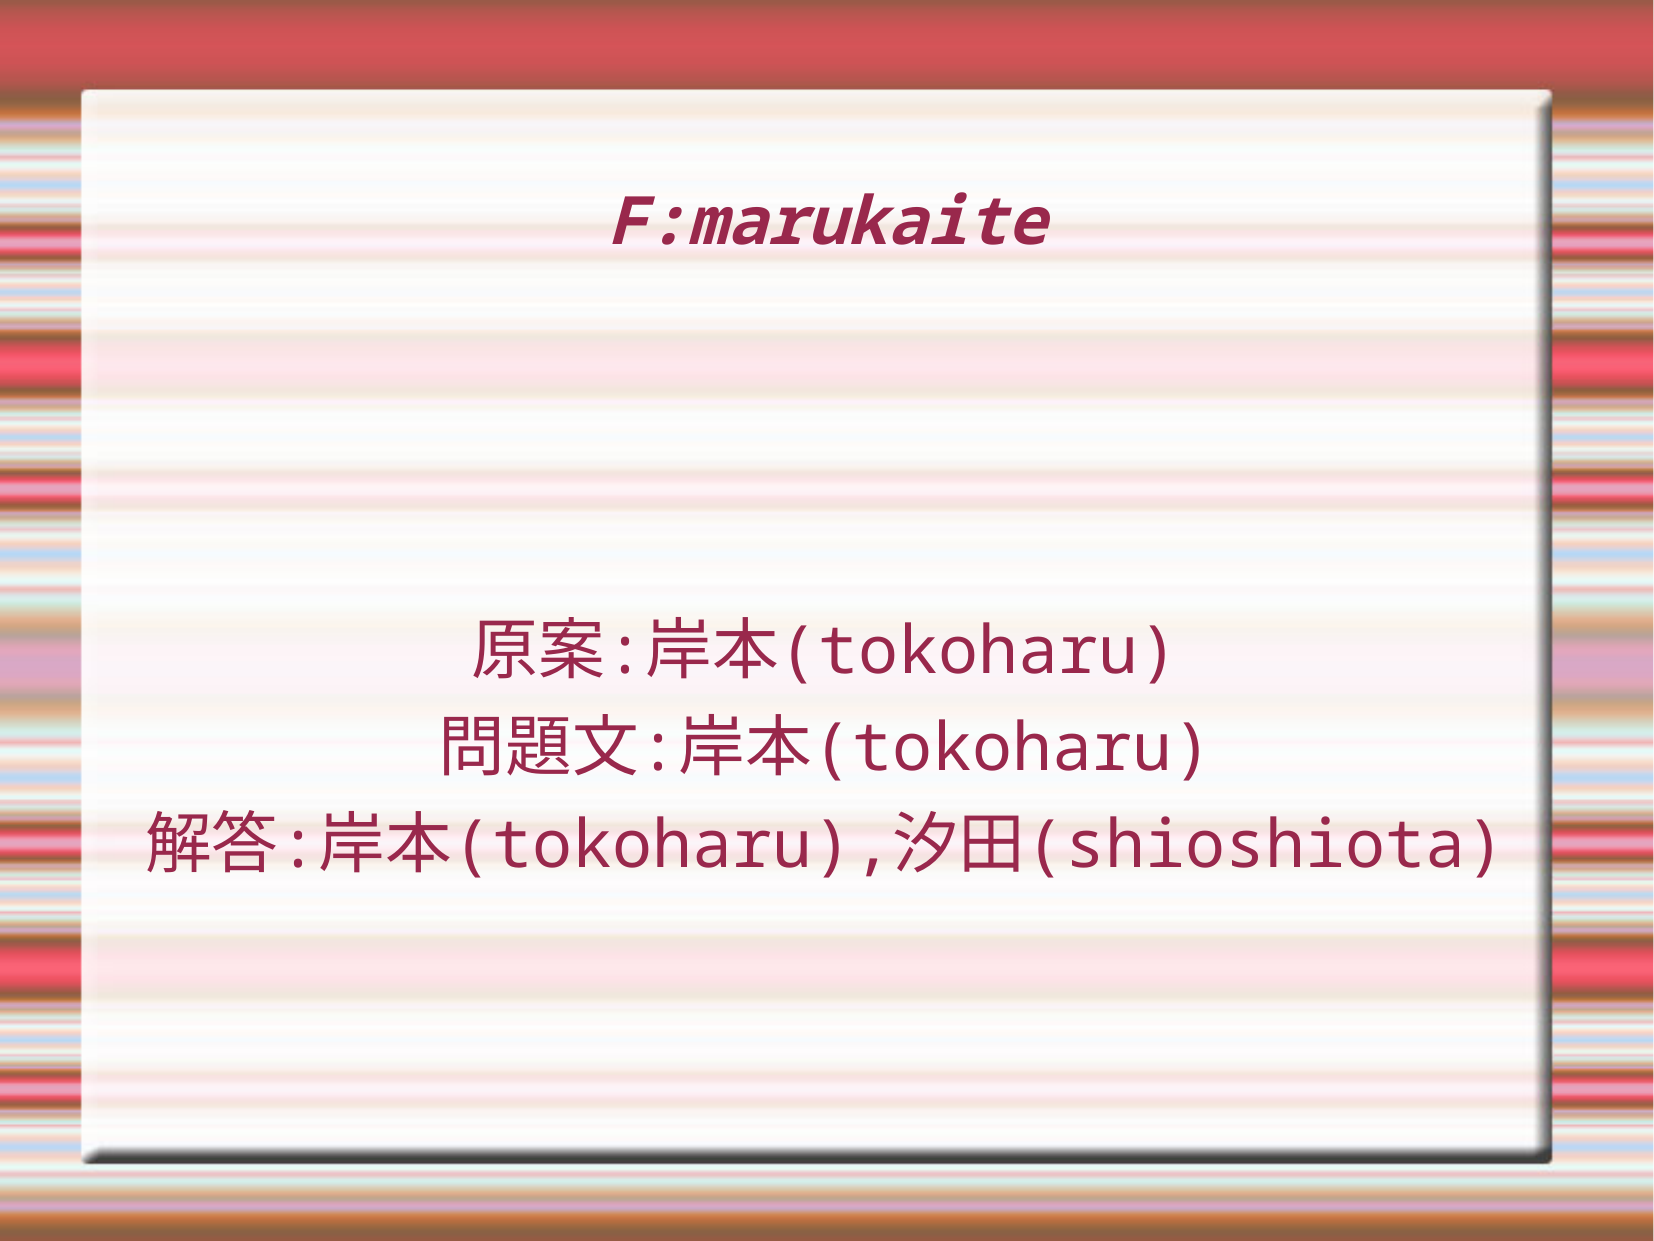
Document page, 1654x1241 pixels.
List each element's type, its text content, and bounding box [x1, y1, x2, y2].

subtitle 原案:岸本(tokoharu) 問題文:岸本(tokoharu) 解答:岸本(tokoharu),汐田(shioshiota) [134, 350, 1516, 1132]
title F:marukaite [121, 114, 1534, 322]
picture [0, 0, 1654, 1241]
